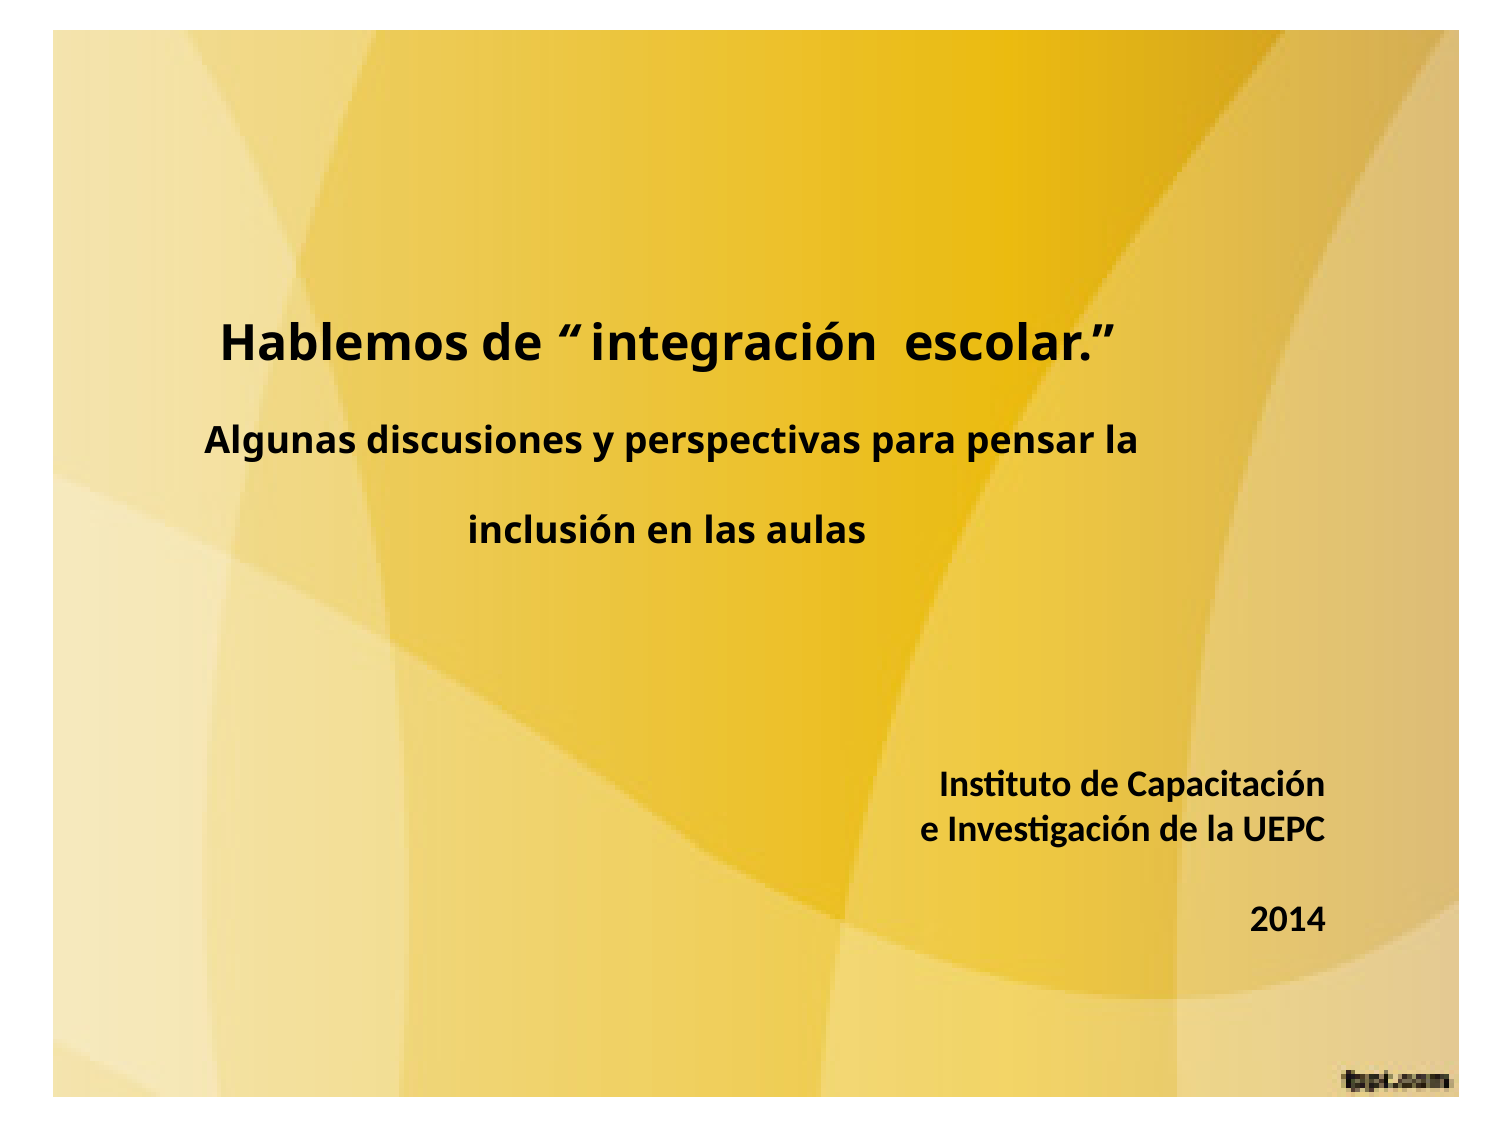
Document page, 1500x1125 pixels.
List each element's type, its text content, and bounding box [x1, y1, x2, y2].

text_box Hablemos de “ integración escolar.” Algunas discusiones y perspectivas para pensar la inclusión en las aulas [135, 243, 1199, 559]
text_box Instituto de Capacitación e Investigación de la UEPC 2014 [903, 751, 1341, 947]
picture [53, 30, 1459, 1097]
